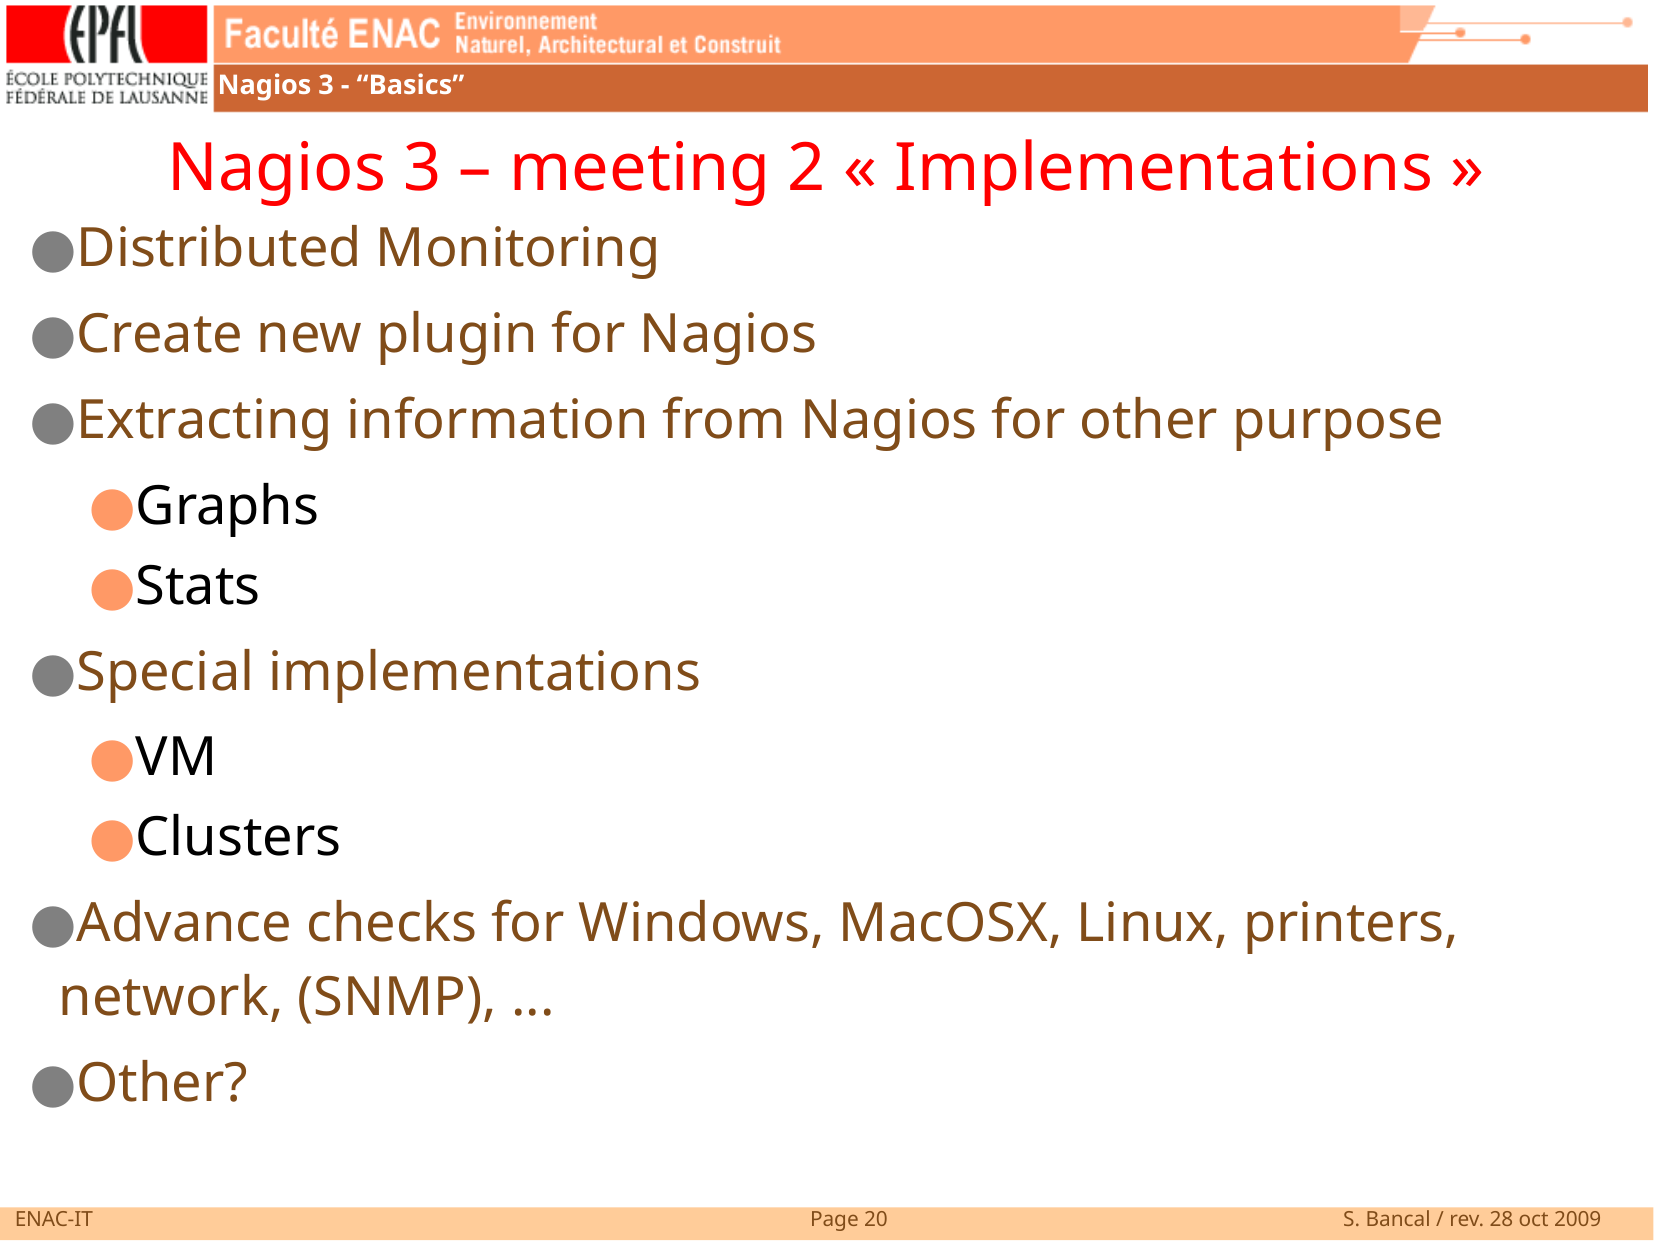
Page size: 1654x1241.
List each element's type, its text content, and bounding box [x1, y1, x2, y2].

title Nagios 3 – meeting 2 « Implementations » [0, 117, 1654, 208]
picture [0, 0, 1648, 114]
list Distributed Monitoring Create new plugin for Nagios Extracting information from Nagios for other purpose Graphs Stats Special implementations VM Clusters Advance checks for Windows, MacOSX, Linux, printers, network, (SNMP), ... Other? [0, 208, 1654, 1188]
